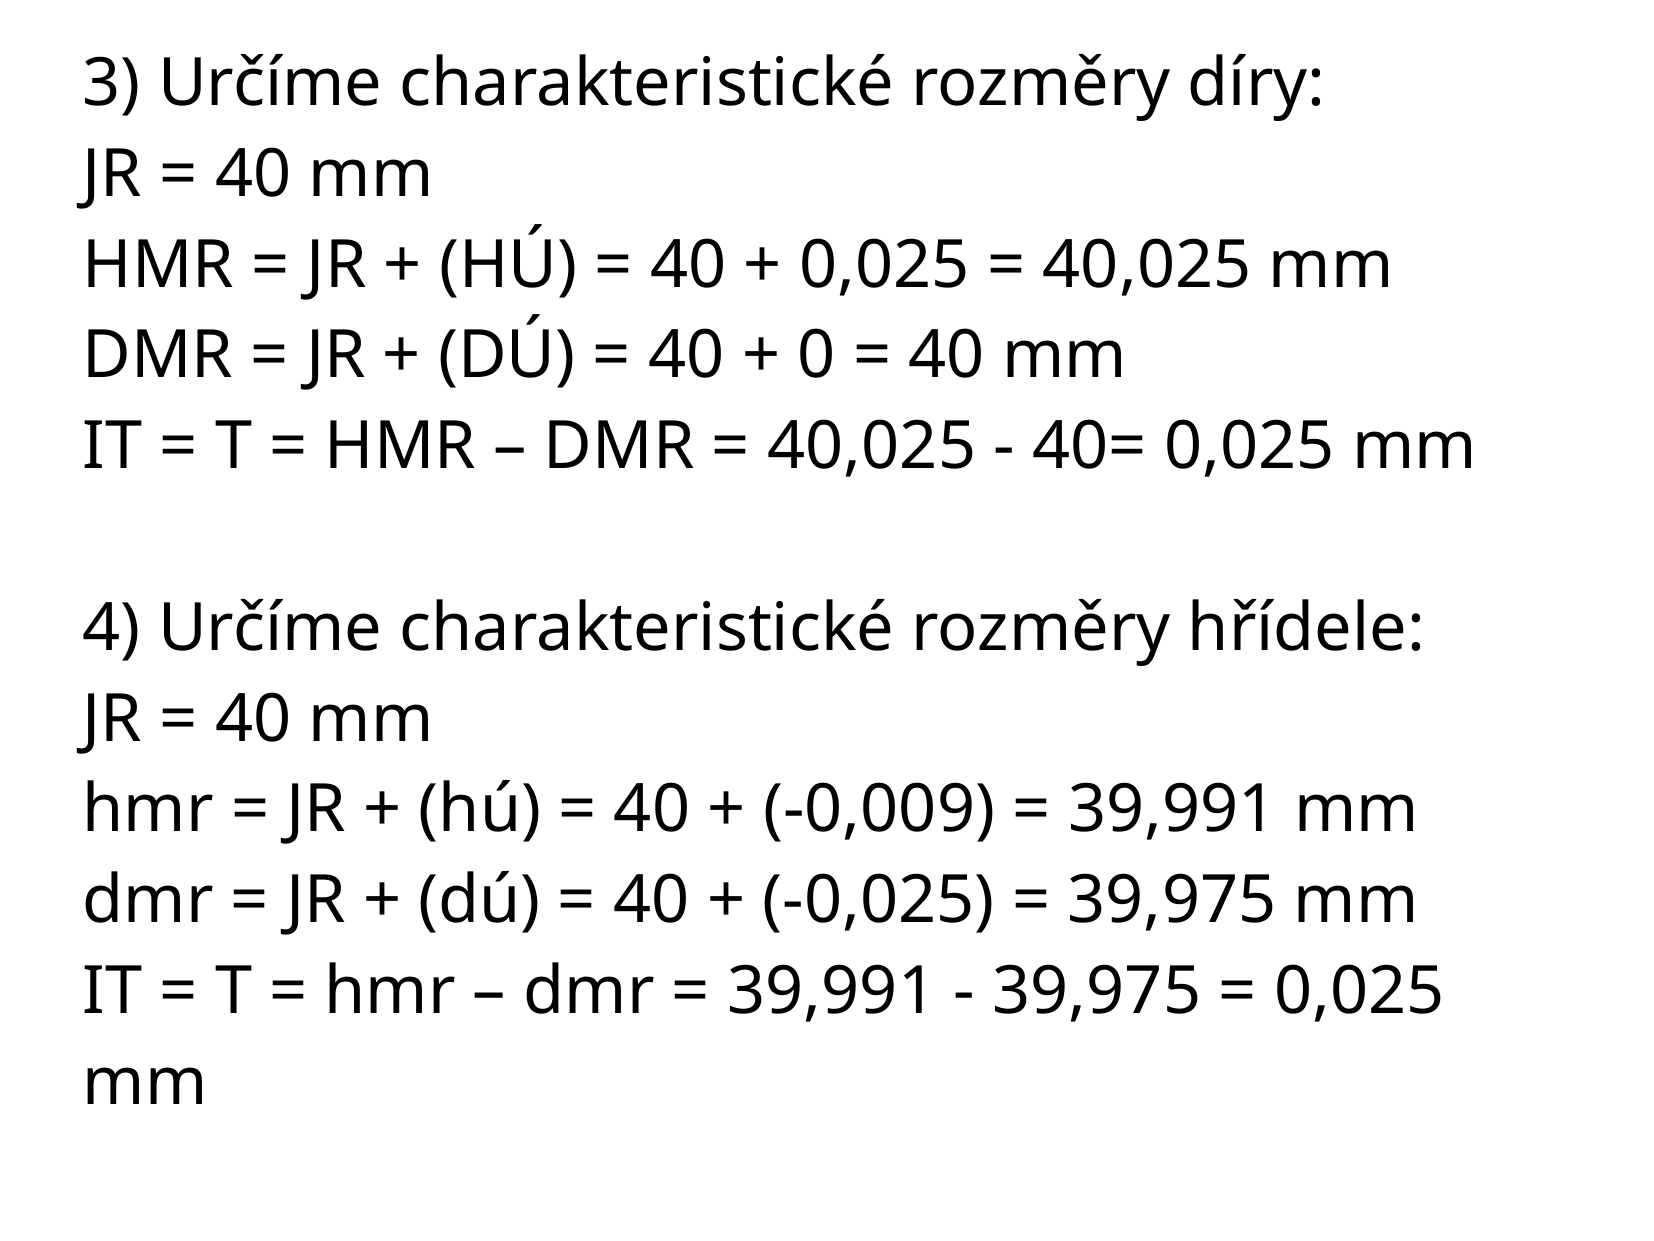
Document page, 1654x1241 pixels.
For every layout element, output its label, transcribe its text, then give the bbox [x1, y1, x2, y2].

subtitle Určíme charakteristické rozměry díry: JR = 40 mm HMR = JR + (HÚ) = 40 + 0,025 = 40,025 mm DMR = JR + (DÚ) = 40 + 0 = 40 mm IT = T = HMR – DMR = 40,025 - 40= 0,025 mm Určíme charakteristické rozměry hřídele: JR = 40 mm hmr = JR + (hú) = 40 + (-0,009) = 39,991 mm dmr = JR + (dú) = 40 + (-0,025) = 39,975 mm IT = T = hmr – dmr = 39,991 - 39,975 = 0,025 mm [82, 56, 1571, 1102]
